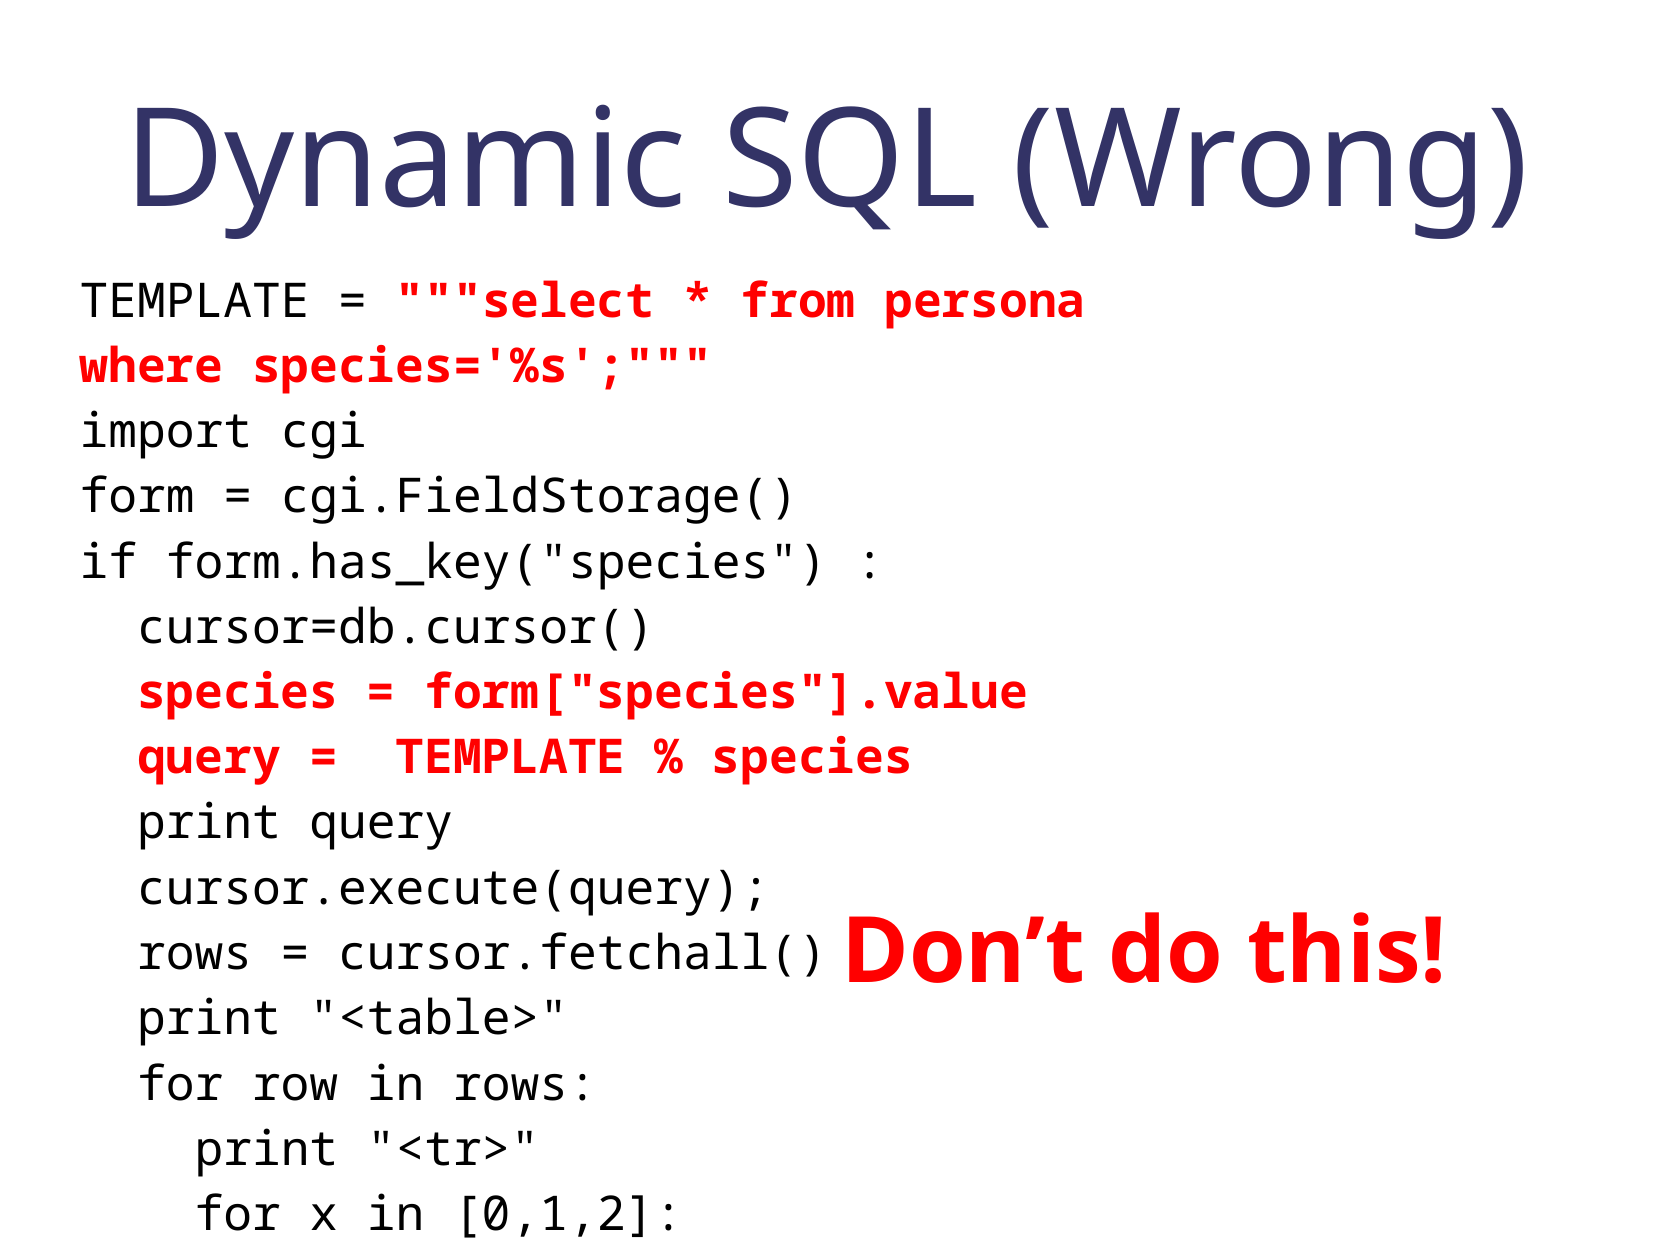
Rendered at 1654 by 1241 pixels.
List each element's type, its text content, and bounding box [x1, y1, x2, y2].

subtitle TEMPLATE = """select * from persona where species='%s';""" import cgi form = cgi.FieldStorage() if form.has_key("species") : cursor=db.cursor() species = form["species"].value query = TEMPLATE % species print query cursor.execute(query); rows = cursor.fetchall() print "<table>" for row in rows: print "<tr>" for x in [0,1,2]: print "<td>", row[x], "</td>" print "</tr>" print "</table>" [79, 265, 1595, 1241]
text_box Don’t do this! [826, 877, 1615, 1004]
title Dynamic SQL (Wrong) [0, 56, 1654, 250]
